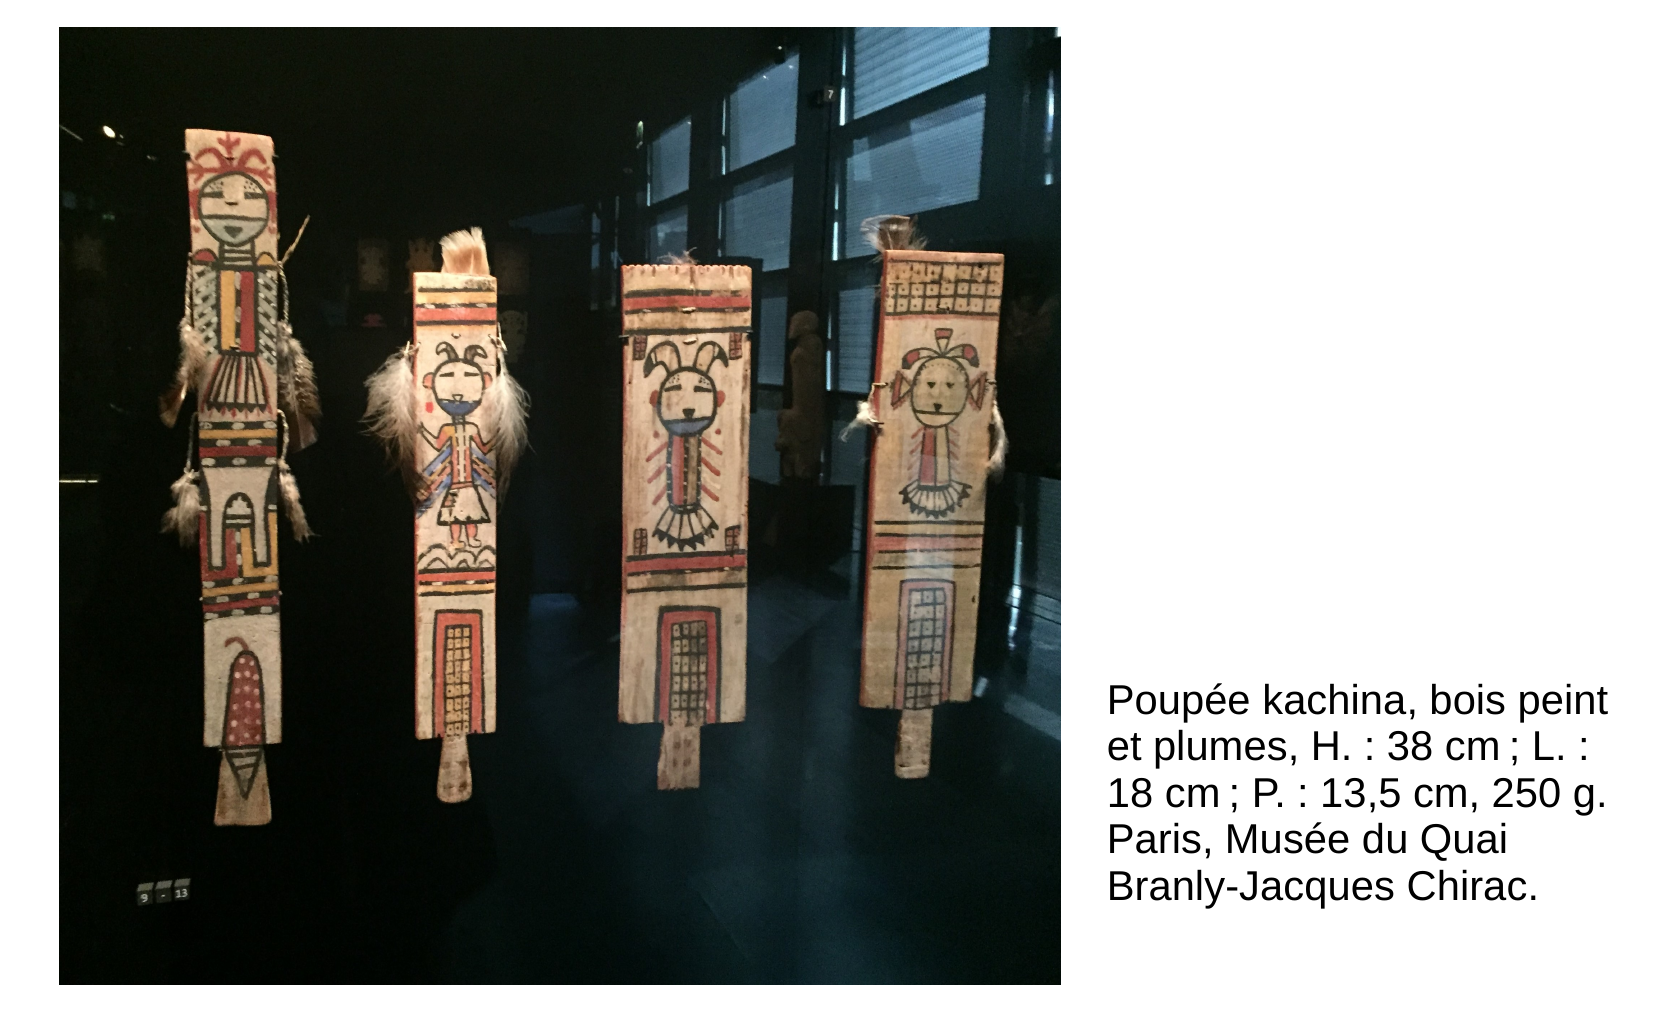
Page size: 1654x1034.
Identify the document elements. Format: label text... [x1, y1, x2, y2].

picture [59, 27, 1061, 985]
text_box Poupée kachina, bois peint et plumes, H. : 38 cm ; L. : 18 cm ; P. : 13,5 cm, 250 g. Paris, Musée du Quai Branly-Jacques Chirac. [1092, 669, 1642, 945]
